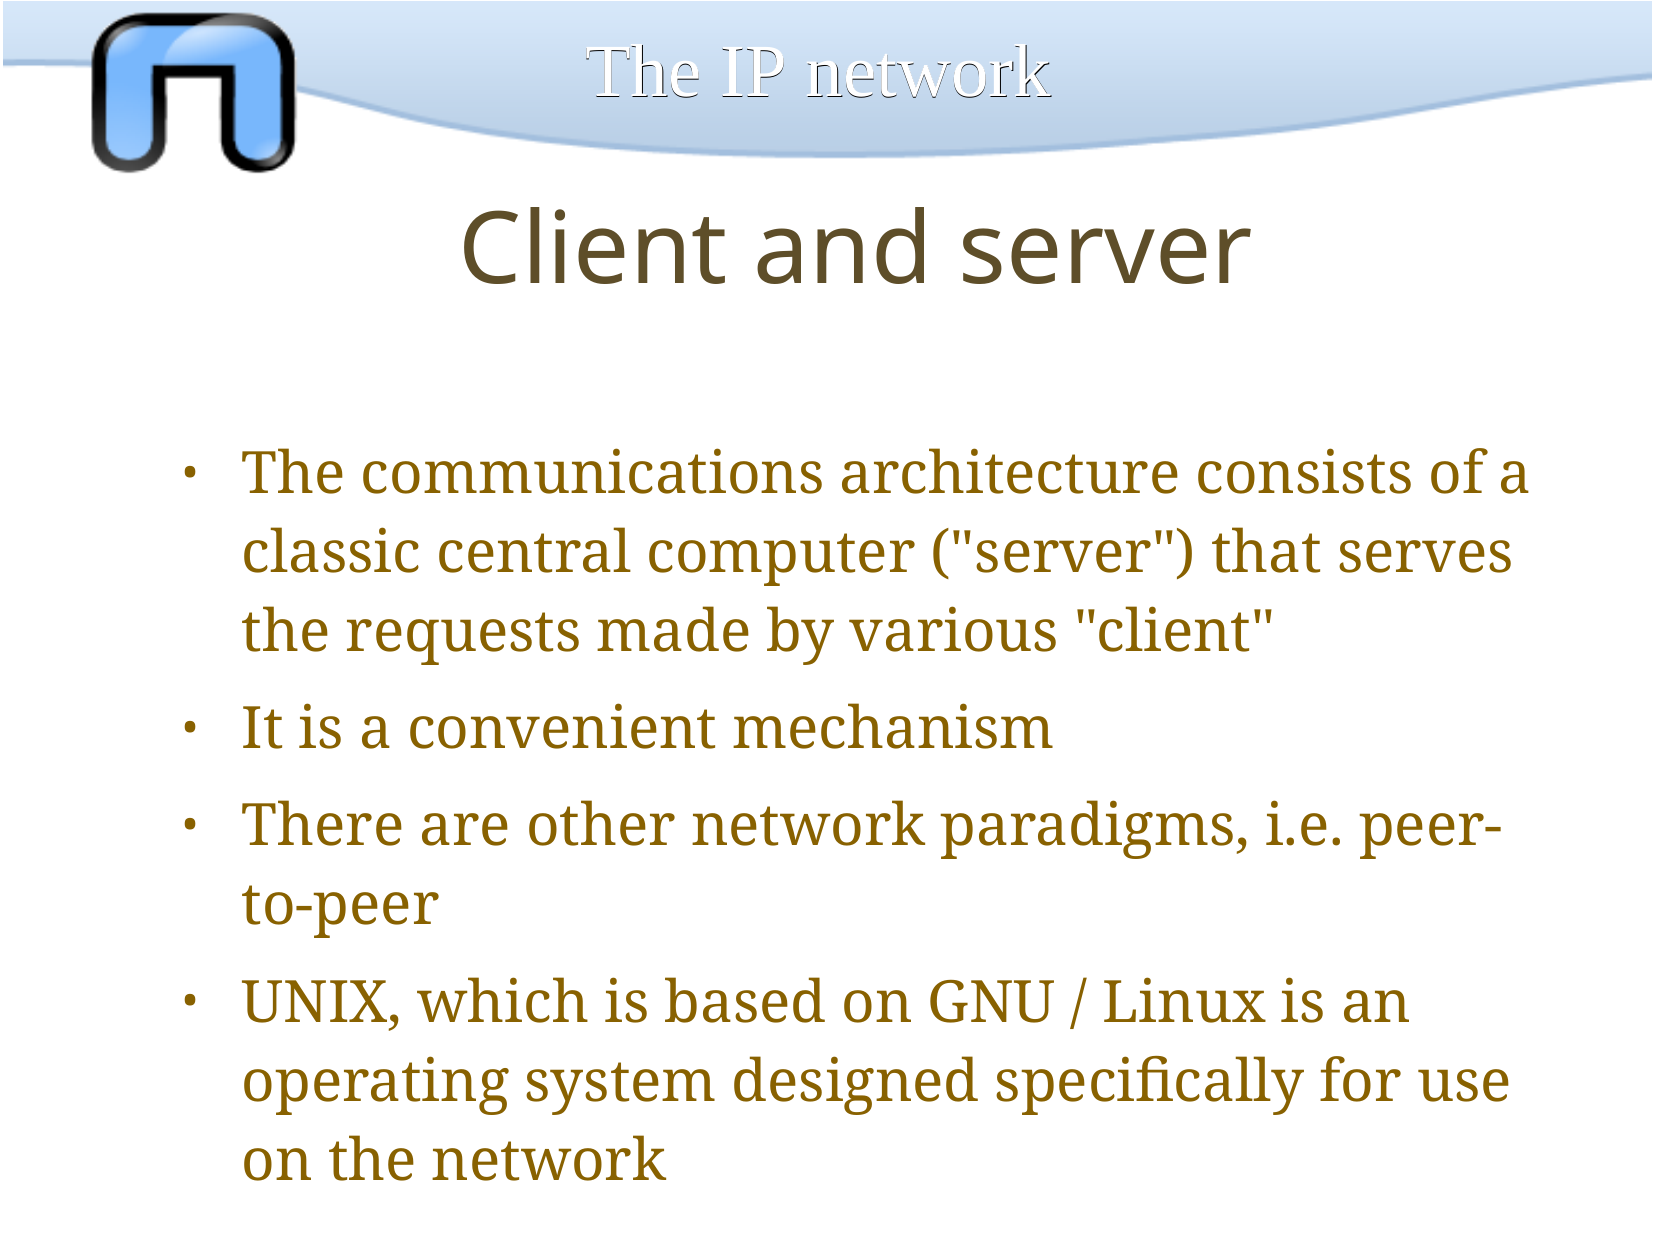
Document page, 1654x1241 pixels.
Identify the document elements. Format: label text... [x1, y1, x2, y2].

picture [0, 0, 1654, 1241]
list The communications architecture consists of a classic central computer ("server") that serves the requests made ​​by various "client" It is a convenient mechanism There are other network paradigms, i.e. peer-to-peer UNIX, which is based on GNU / Linux is an operating system designed specifically for use on the network [147, 431, 1565, 1241]
title Client and server [147, 82, 1565, 408]
text_box The IP network [573, 29, 1063, 82]
